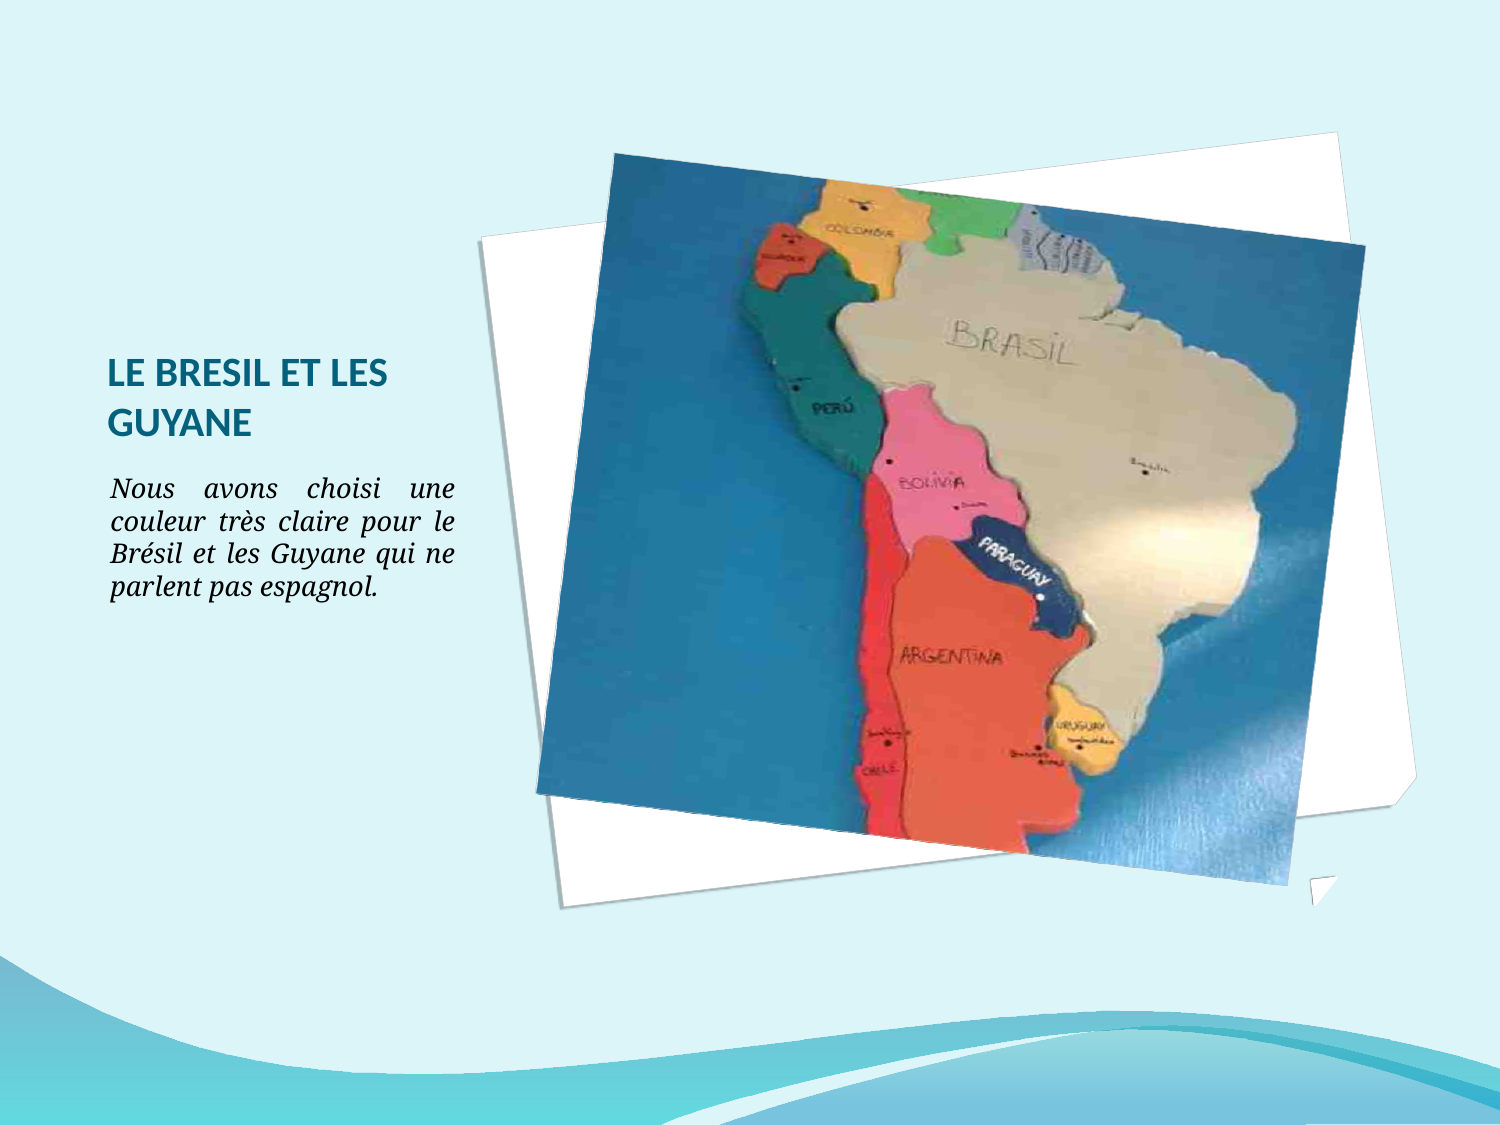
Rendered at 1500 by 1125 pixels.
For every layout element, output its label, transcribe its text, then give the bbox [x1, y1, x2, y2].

picture [535, 153, 1366, 886]
list Nous avons choisi une couleur très claire pour le Brésil et les Guyane qui ne parlent pas espagnol. [99, 464, 463, 822]
title LE BRESIL ET LES GUYANE [99, 193, 463, 453]
